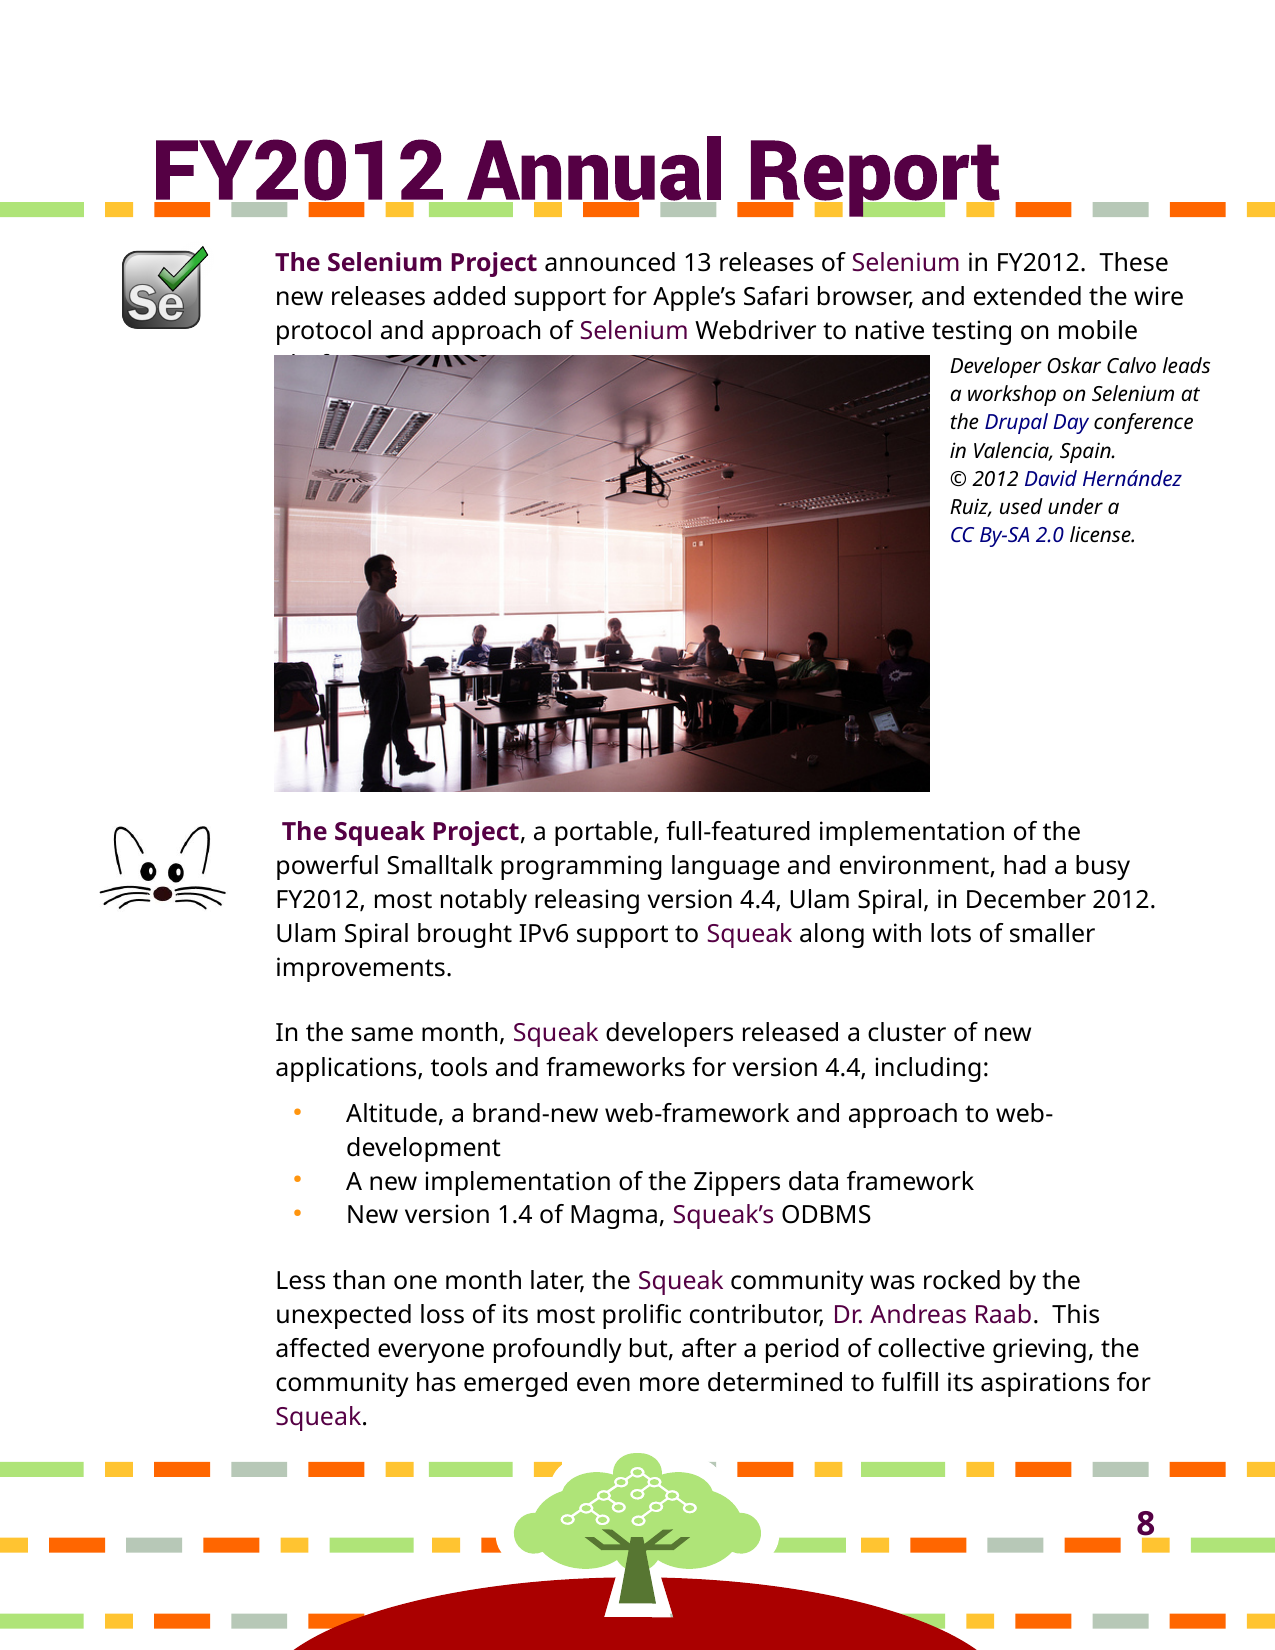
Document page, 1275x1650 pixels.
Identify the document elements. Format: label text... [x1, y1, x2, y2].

list The Selenium Project announced 13 releases of Selenium in FY2012. These new releases added support for Apple’s Safari browser, and extended the wire protocol and approach of Selenium Webdriver to native testing on mobile platforms. [274, 199, 1187, 391]
picture [122, 238, 216, 329]
text_box Developer Oskar Calvo leads a workshop on Selenium at the Drupal Day conference in Valencia, Spain. © 2012 David Hernández Ruiz, used under a CC By-SA 2.0 license. [935, 343, 1219, 538]
list The Squeak Project, a portable, full-featured implementation of the powerful Smalltalk programming language and environment, had a busy FY2012, most notably releasing version 4.4, Ulam Spiral, in December 2012. Ulam Spiral brought IPv6 support to Squeak along with lots of smaller improvements. In the same month, Squeak developers released a cluster of new applications, tools and frameworks for version 4.4, including: Altitude, a brand-new web-framework and approach to web-development A new implementation of the Zippers data framework New version 1.4 of Magma, Squeak’s ODBMS Less than one month later, the Squeak community was rocked by the unexpected loss of its most prolific contributor, Dr. Andreas Raab. This affected everyone profoundly but, after a period of collective grieving, the community has emerged even more determined to fulfill its aspirations for Squeak. [275, 813, 1188, 1309]
picture [274, 355, 930, 792]
picture [95, 813, 231, 919]
